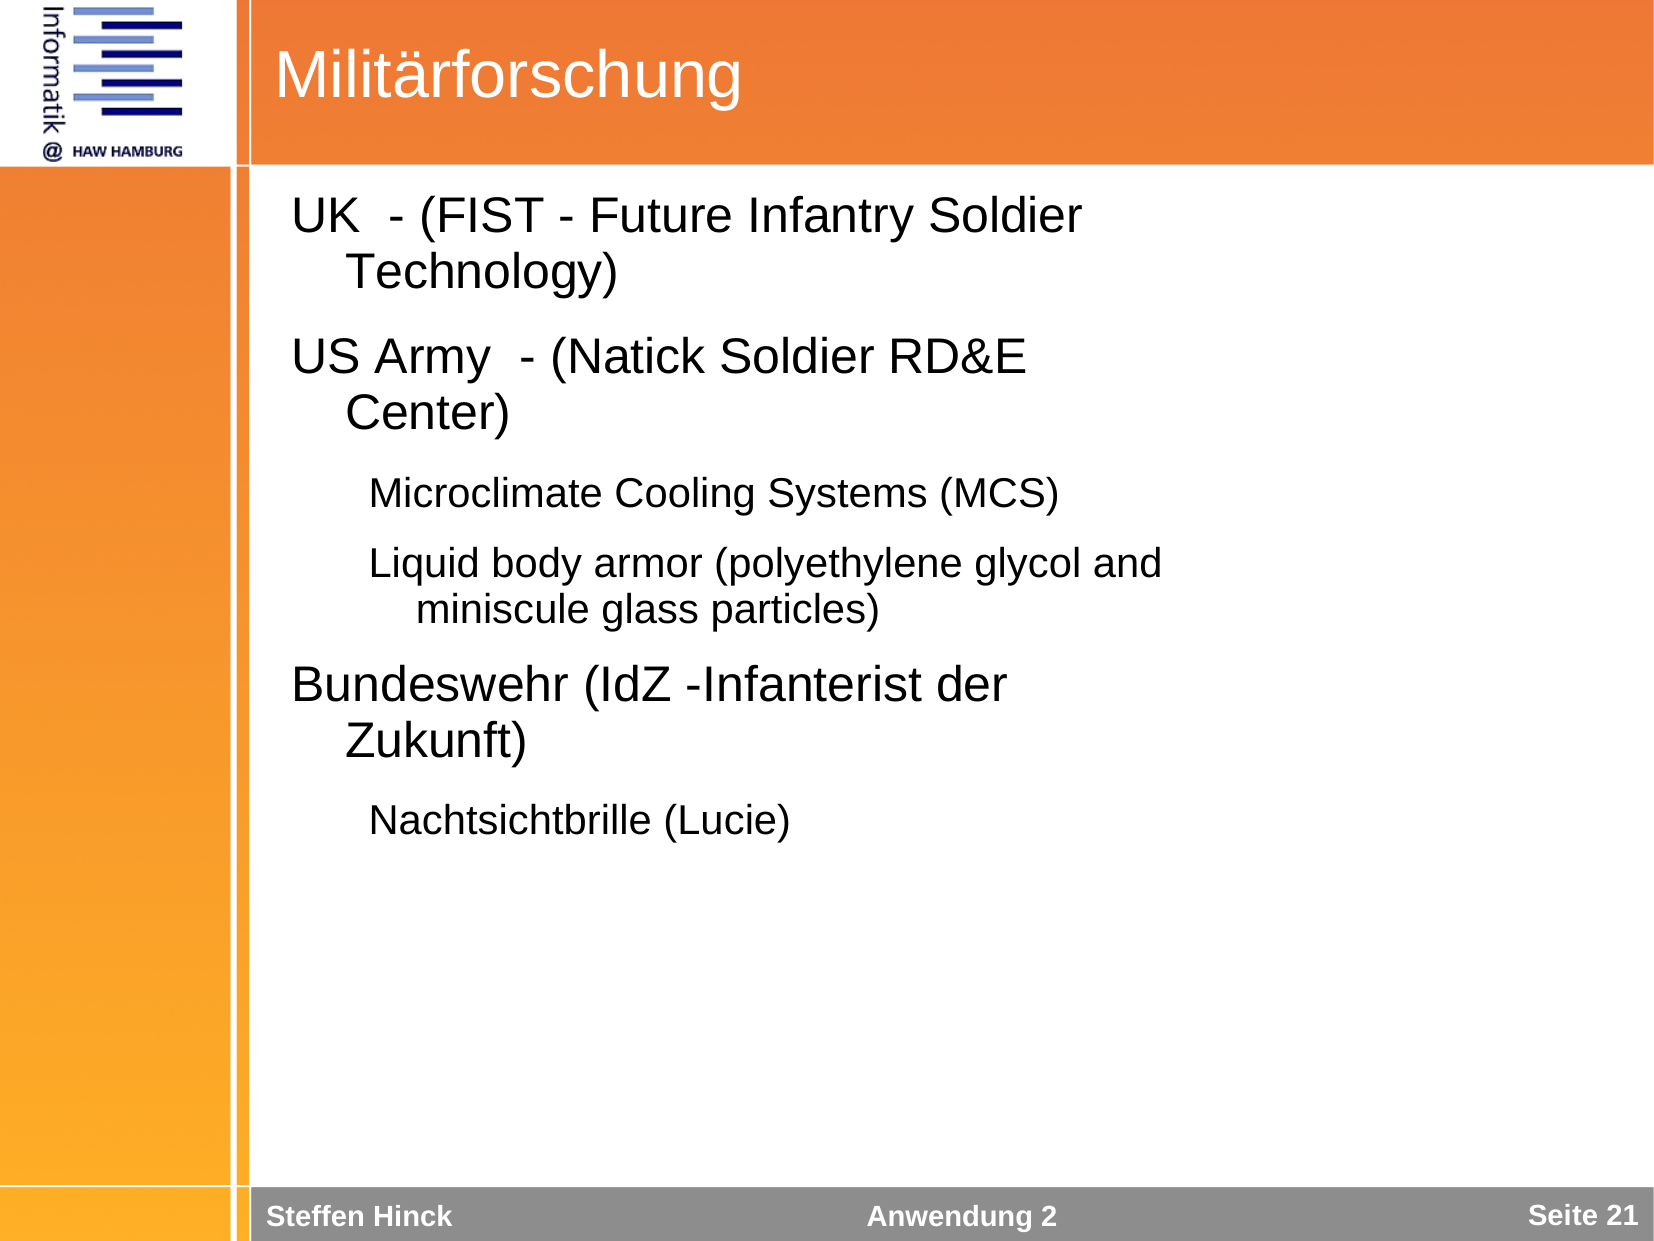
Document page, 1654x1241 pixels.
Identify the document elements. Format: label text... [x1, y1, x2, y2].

list UK - (FIST - Future Infantry Soldier Technology) US Army - (Natick Soldier RD&E Center) Microclimate Cooling Systems (MCS) Liquid body armor (polyethylene glycol and miniscule glass particles) Bundeswehr (IdZ -Infanterist der Zukunft) Nachtsichtbrille (Lucie) [274, 187, 1201, 1175]
title Militärforschung [274, 11, 1651, 137]
picture [43, 5, 186, 162]
picture [0, 0, 1654, 1241]
